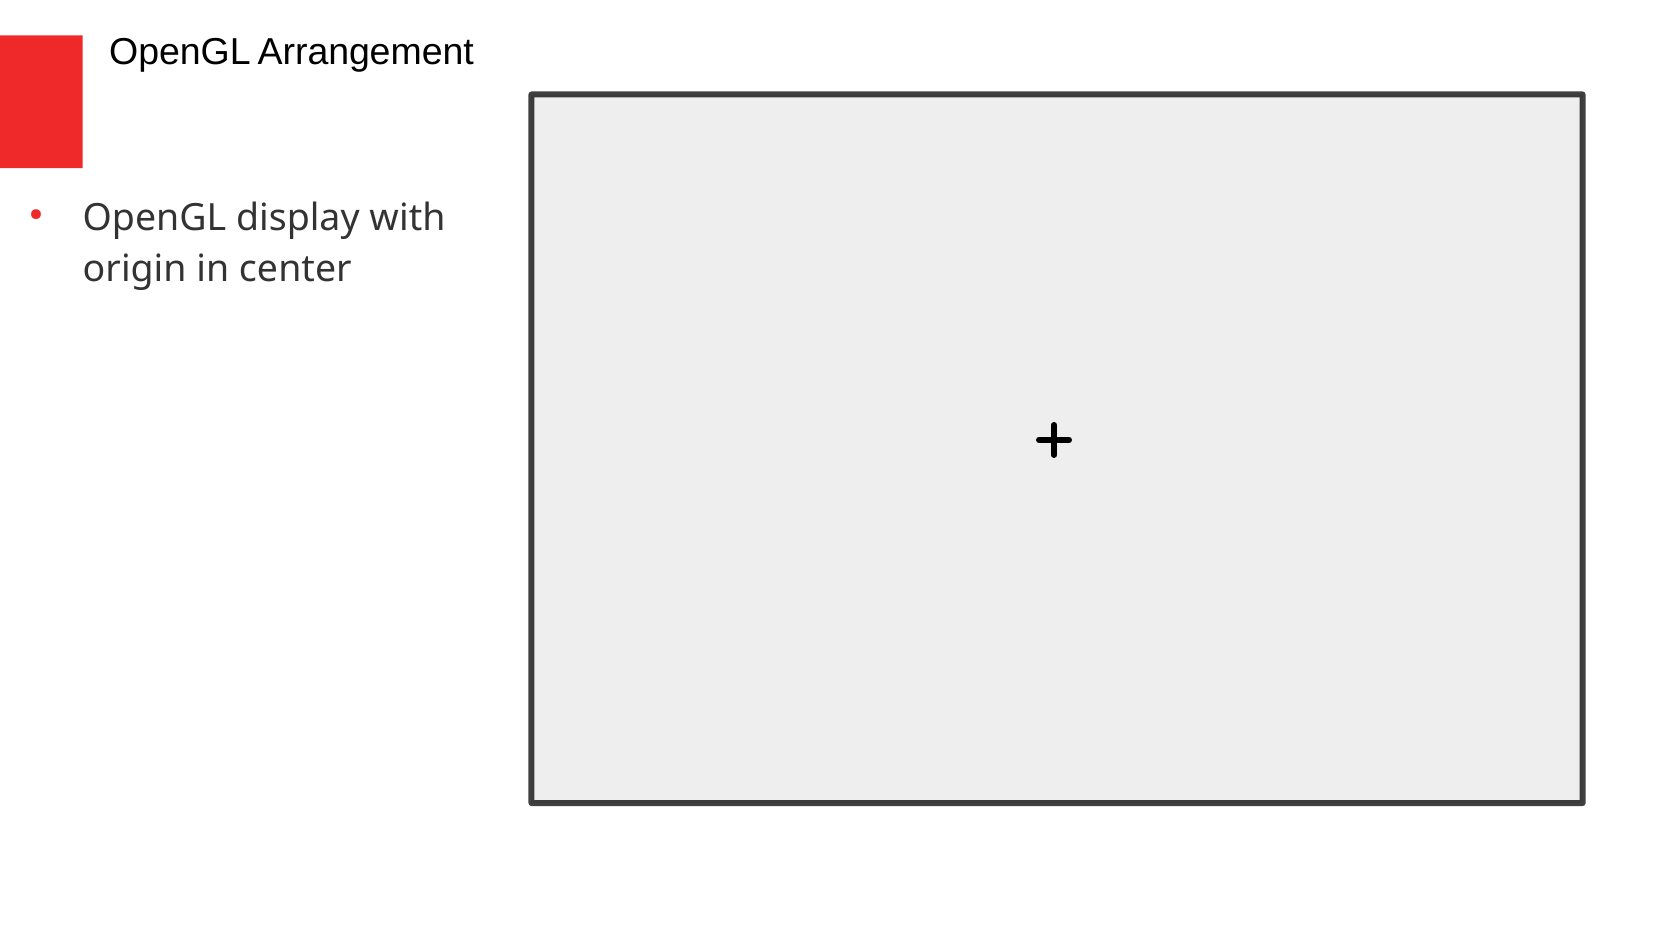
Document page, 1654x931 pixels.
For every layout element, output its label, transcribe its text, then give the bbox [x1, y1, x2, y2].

text_box [531, 94, 1583, 804]
list OpenGL display with origin in center [11, 190, 508, 863]
text_box OpenGL Arrangement [94, 23, 508, 110]
